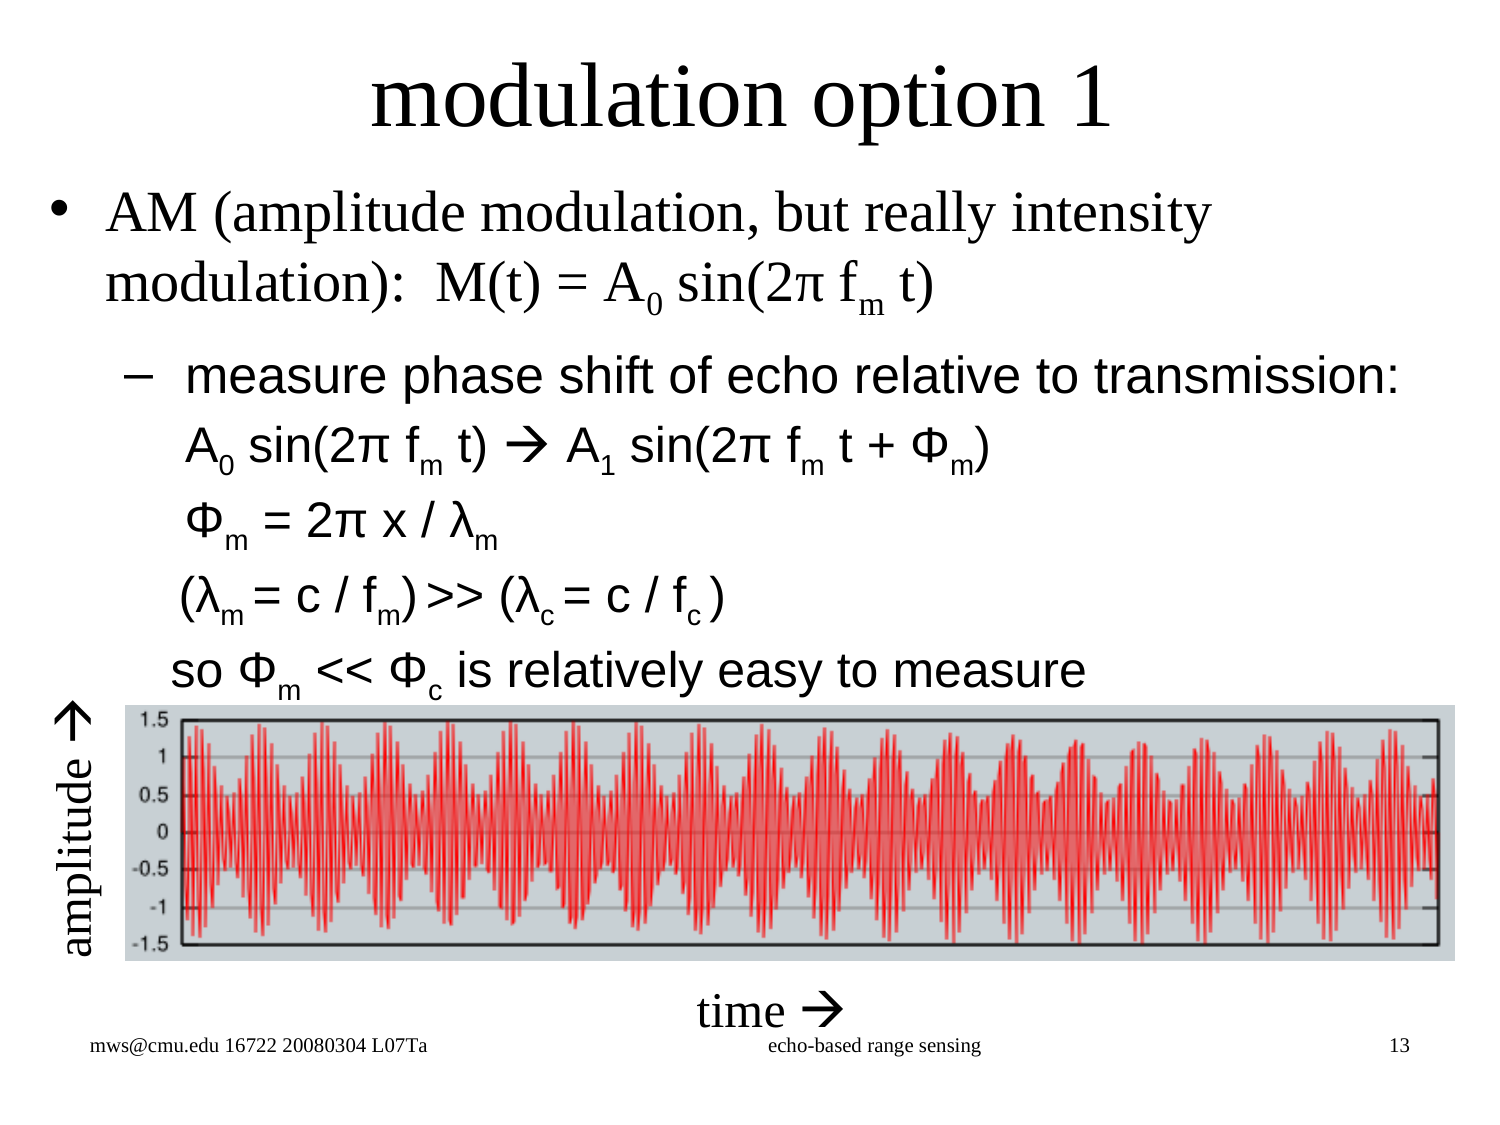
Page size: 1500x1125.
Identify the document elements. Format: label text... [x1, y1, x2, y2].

picture [125, 705, 1455, 961]
text_box AM (amplitude modulation, but really intensity modulation): M(t) = A0 sin(2π fm t) measure phase shift of echo relative to transmission: A0 sin(2π fm t)  A1 sin(2π fm t + Φm) Φm = 2π x / λm (λm = c / fm) >> (λc = c / fc ) so Φm << Φc is relatively easy to measure [34, 165, 1444, 714]
text_box time  [683, 970, 863, 1045]
text_box mws@cmu.edu 16722 20080304 L07Ta [74, 1024, 563, 1103]
text_box <number> [1187, 1024, 1426, 1103]
text_box amplitude  [34, 681, 108, 972]
text_box modulation option 1 [150, 27, 1338, 153]
text_box echo-based range sensing [599, 1024, 1150, 1103]
